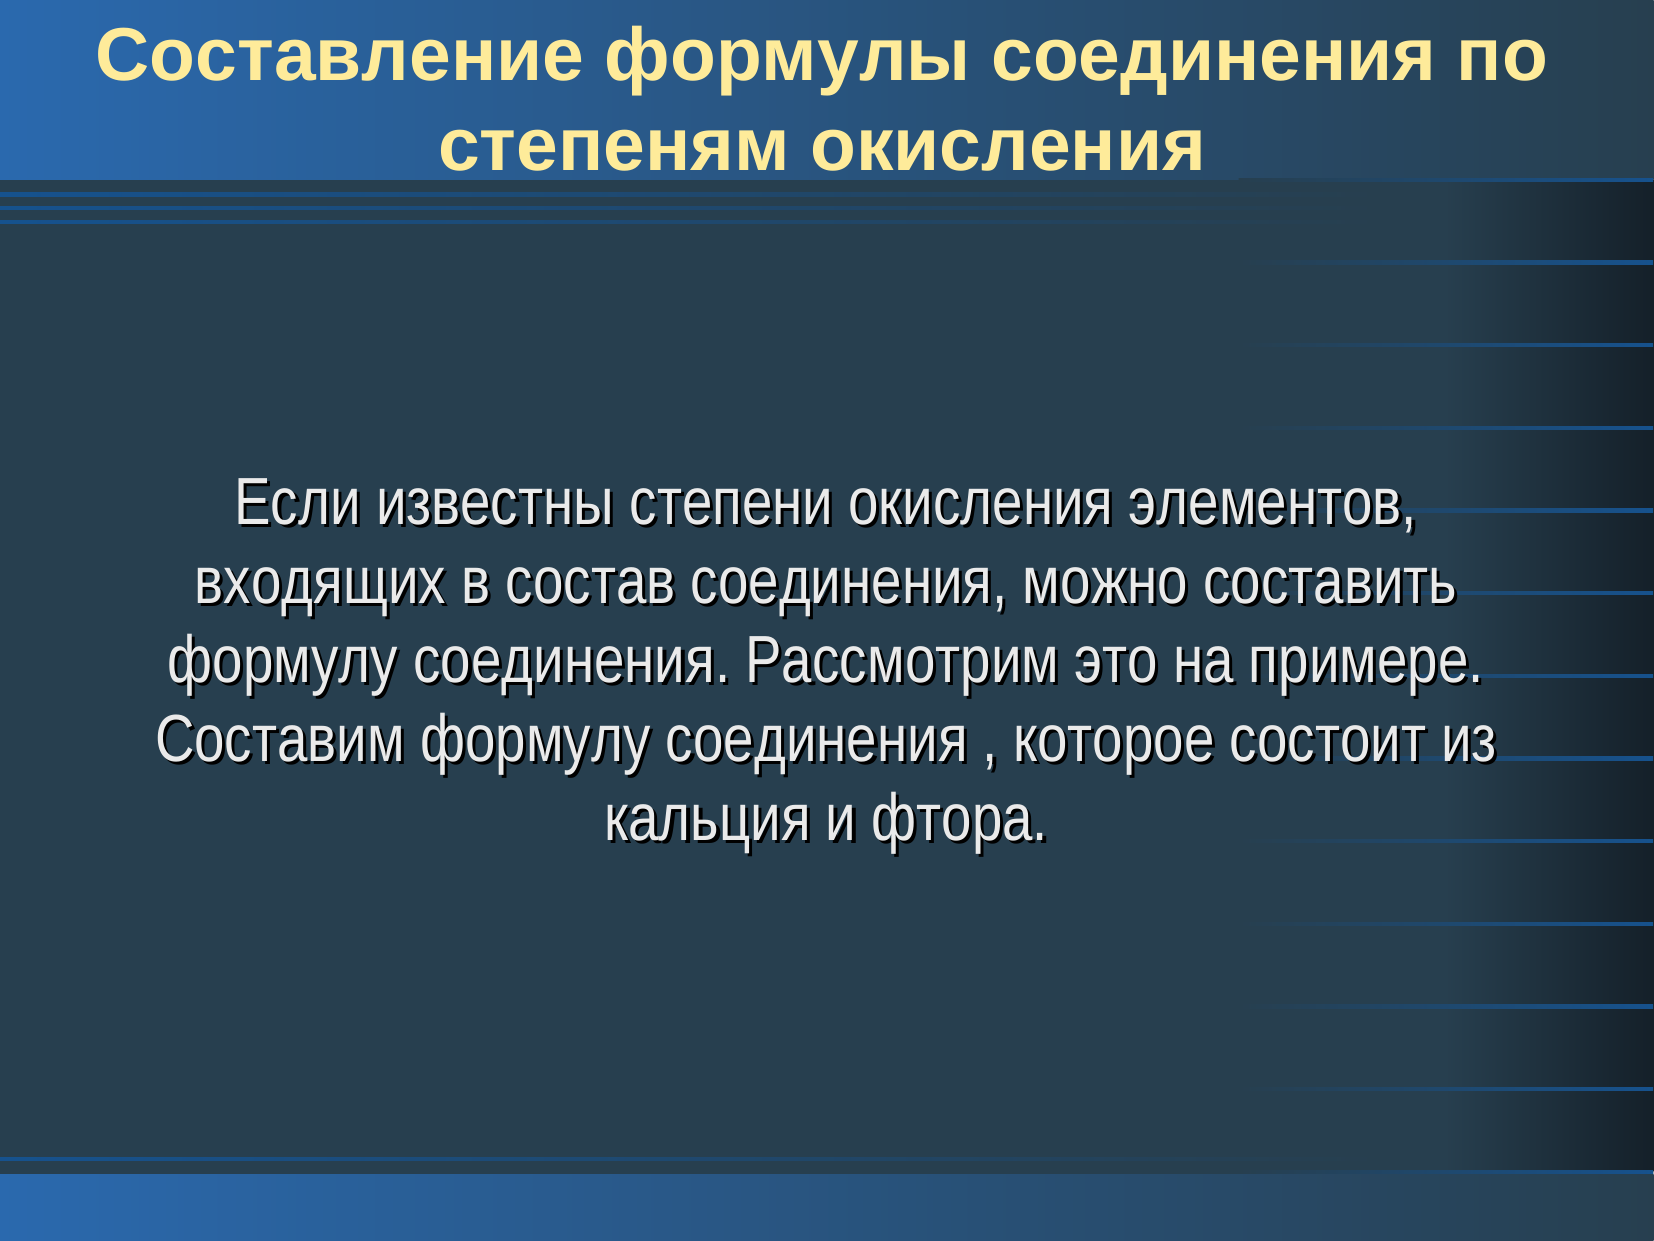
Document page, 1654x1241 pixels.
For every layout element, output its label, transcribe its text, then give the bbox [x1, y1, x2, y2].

subtitle Если известны степени окисления элементов, входящих в состав соединения, можно составить формулу соединения. Рассмотрим это на примере. Составим формулу соединения , которое состоит из кальция и фтора. [123, 247, 1530, 1067]
title Составление формулы соединения по степеням окисления [91, 9, 1553, 184]
